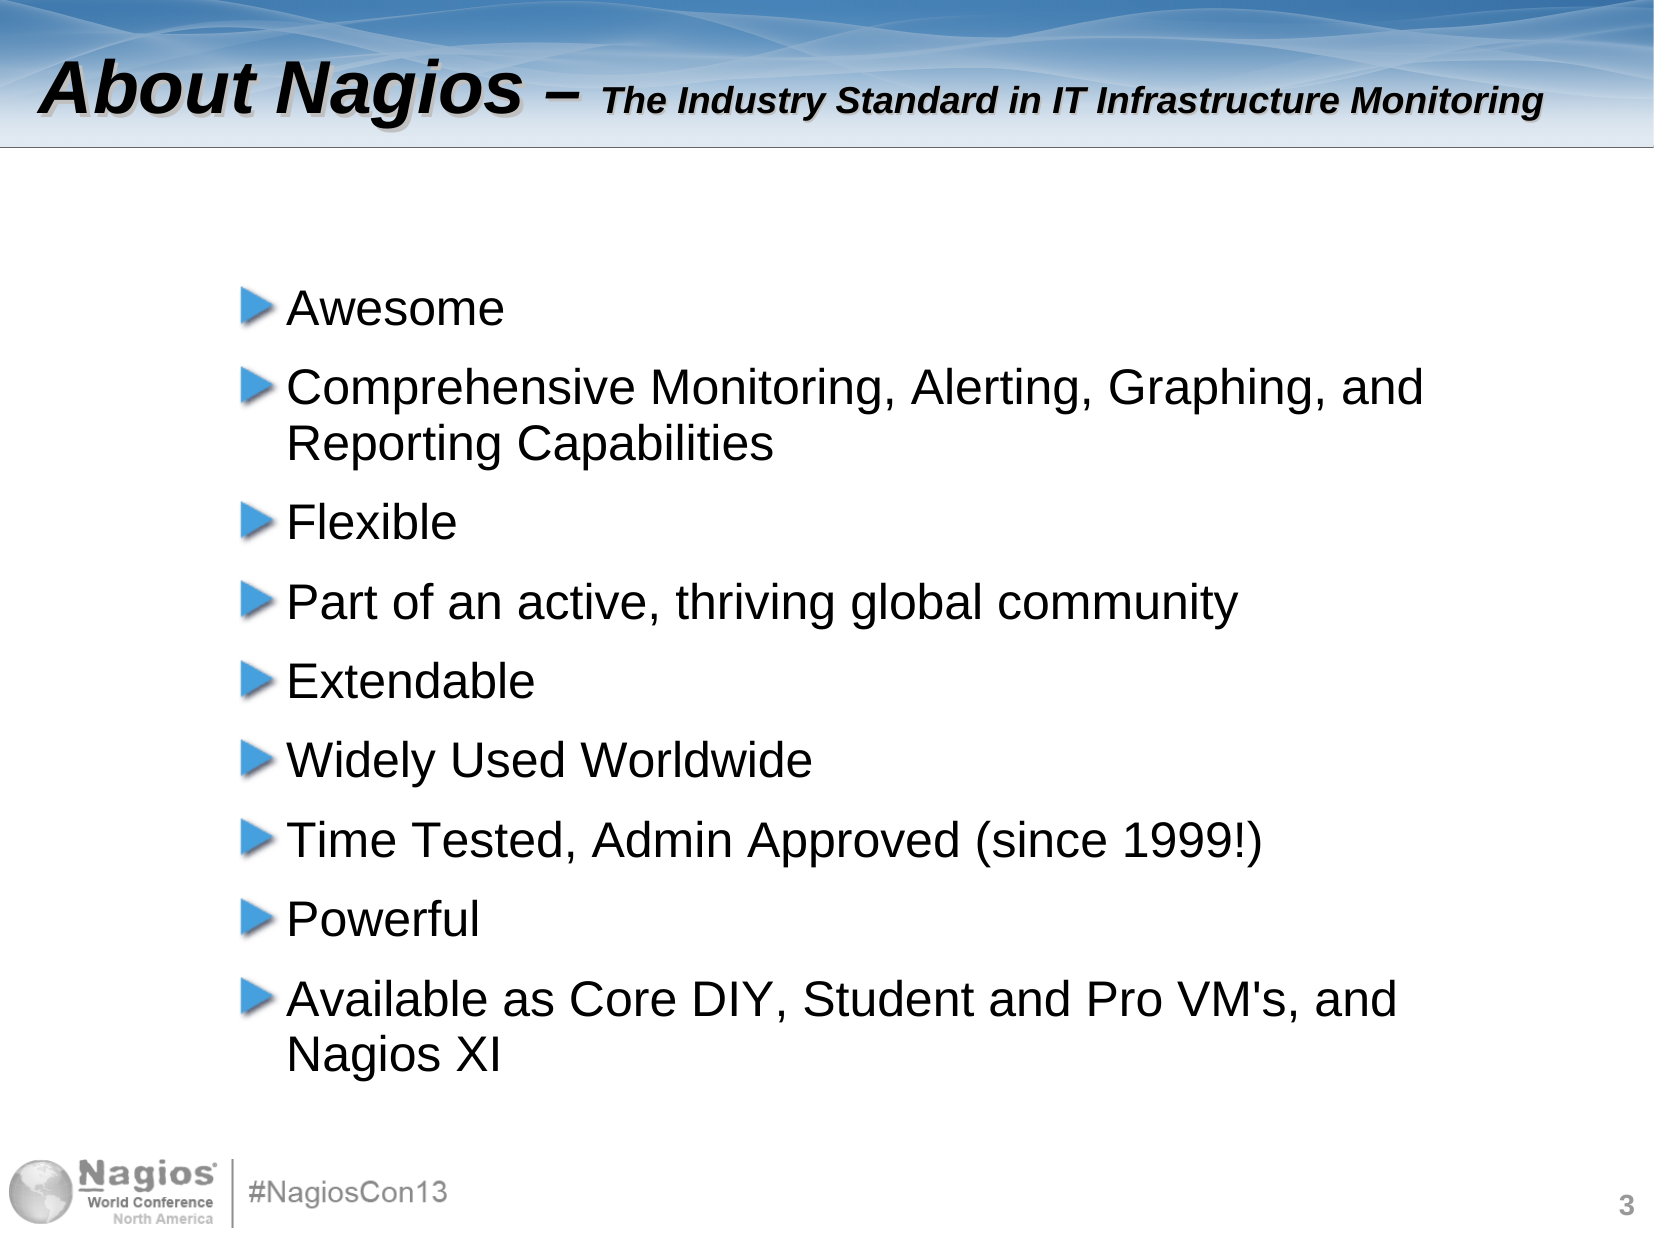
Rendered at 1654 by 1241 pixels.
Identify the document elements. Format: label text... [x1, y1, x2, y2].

picture [0, 0, 1654, 147]
picture [9, 1159, 453, 1228]
list Awesome Comprehensive Monitoring, Alerting, Graphing, and Reporting Capabilities Flexible Part of an active, thriving global community Extendable Widely Used Worldwide Time Tested, Admin Approved (since 1999!) Powerful Available as Core DIY, Student and Pro VM's, and Nagios XI [2, 194, 1491, 1141]
title About Nagios – The Industry Standard in IT Infrastructure Monitoring [38, 38, 1635, 137]
